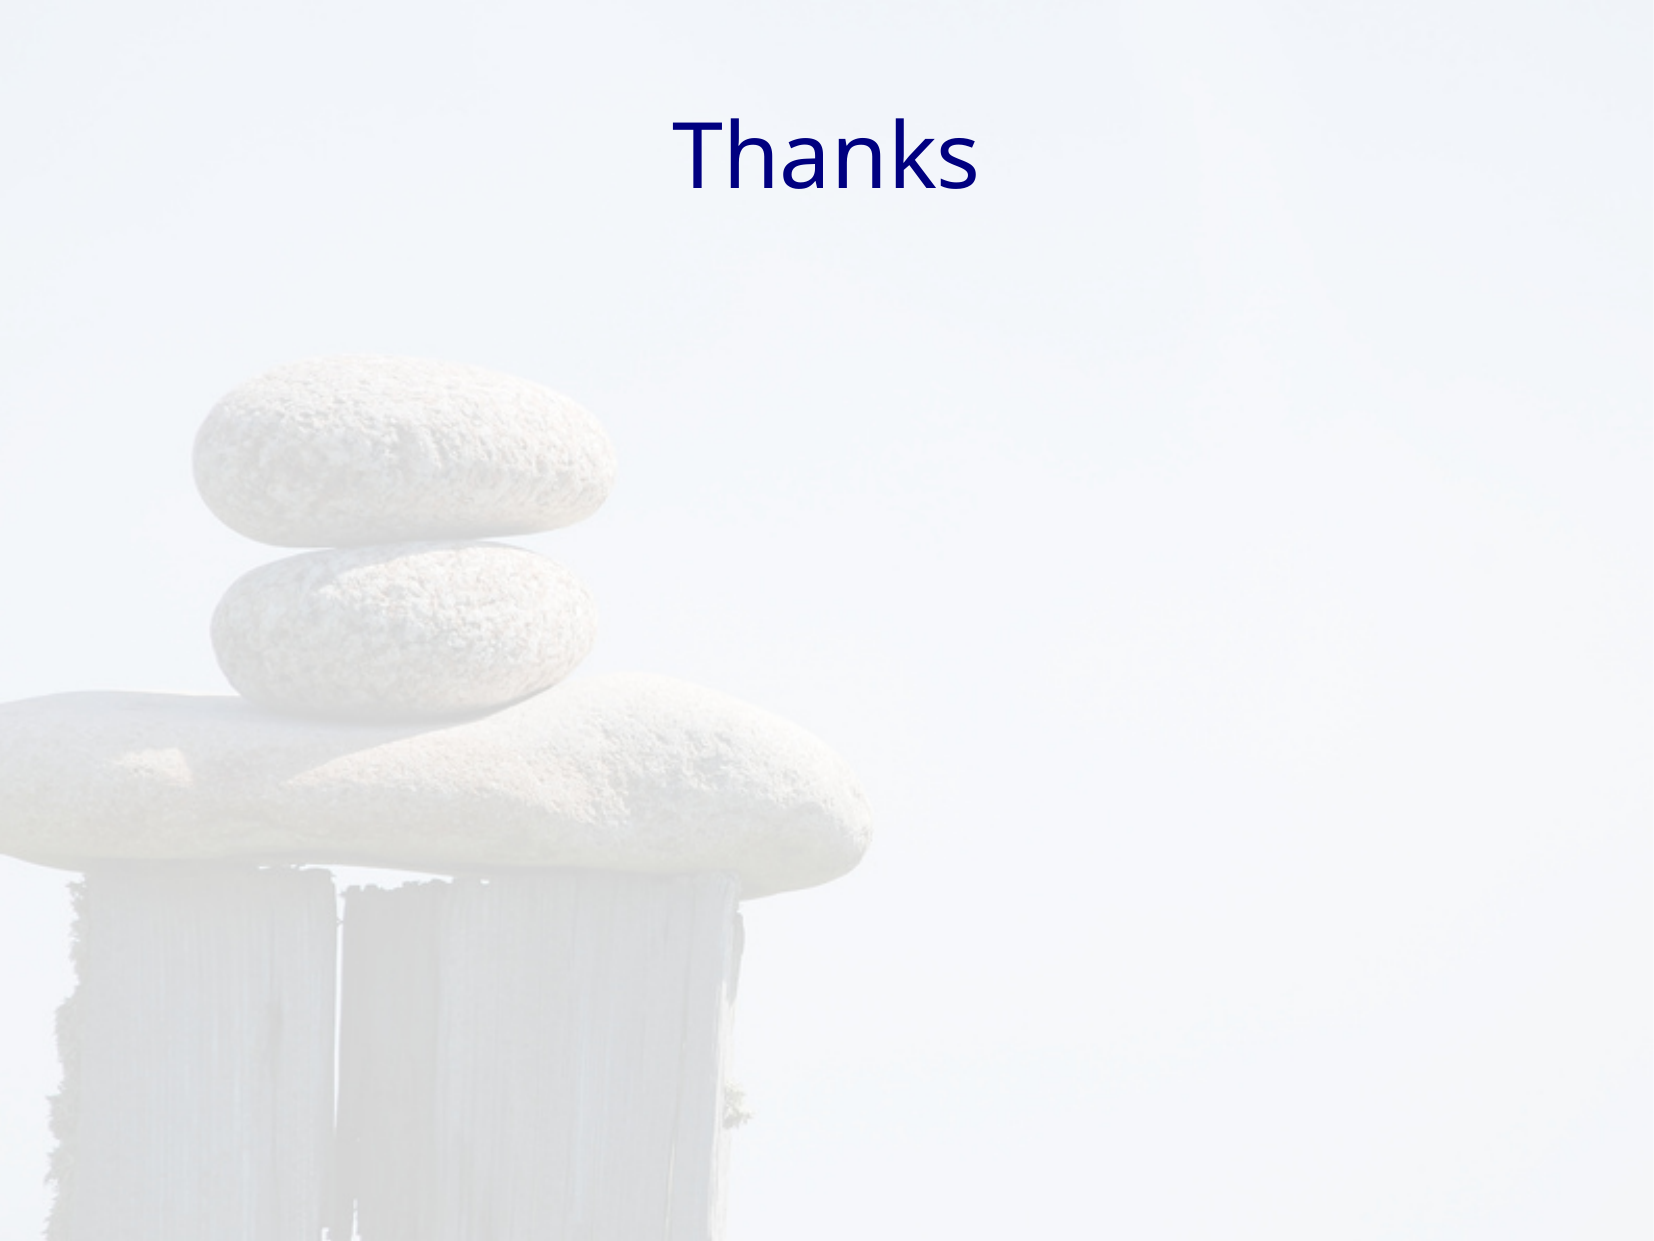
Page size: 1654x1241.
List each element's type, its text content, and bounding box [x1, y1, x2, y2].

picture [0, 0, 1654, 1241]
title Thanks [82, 49, 1571, 257]
